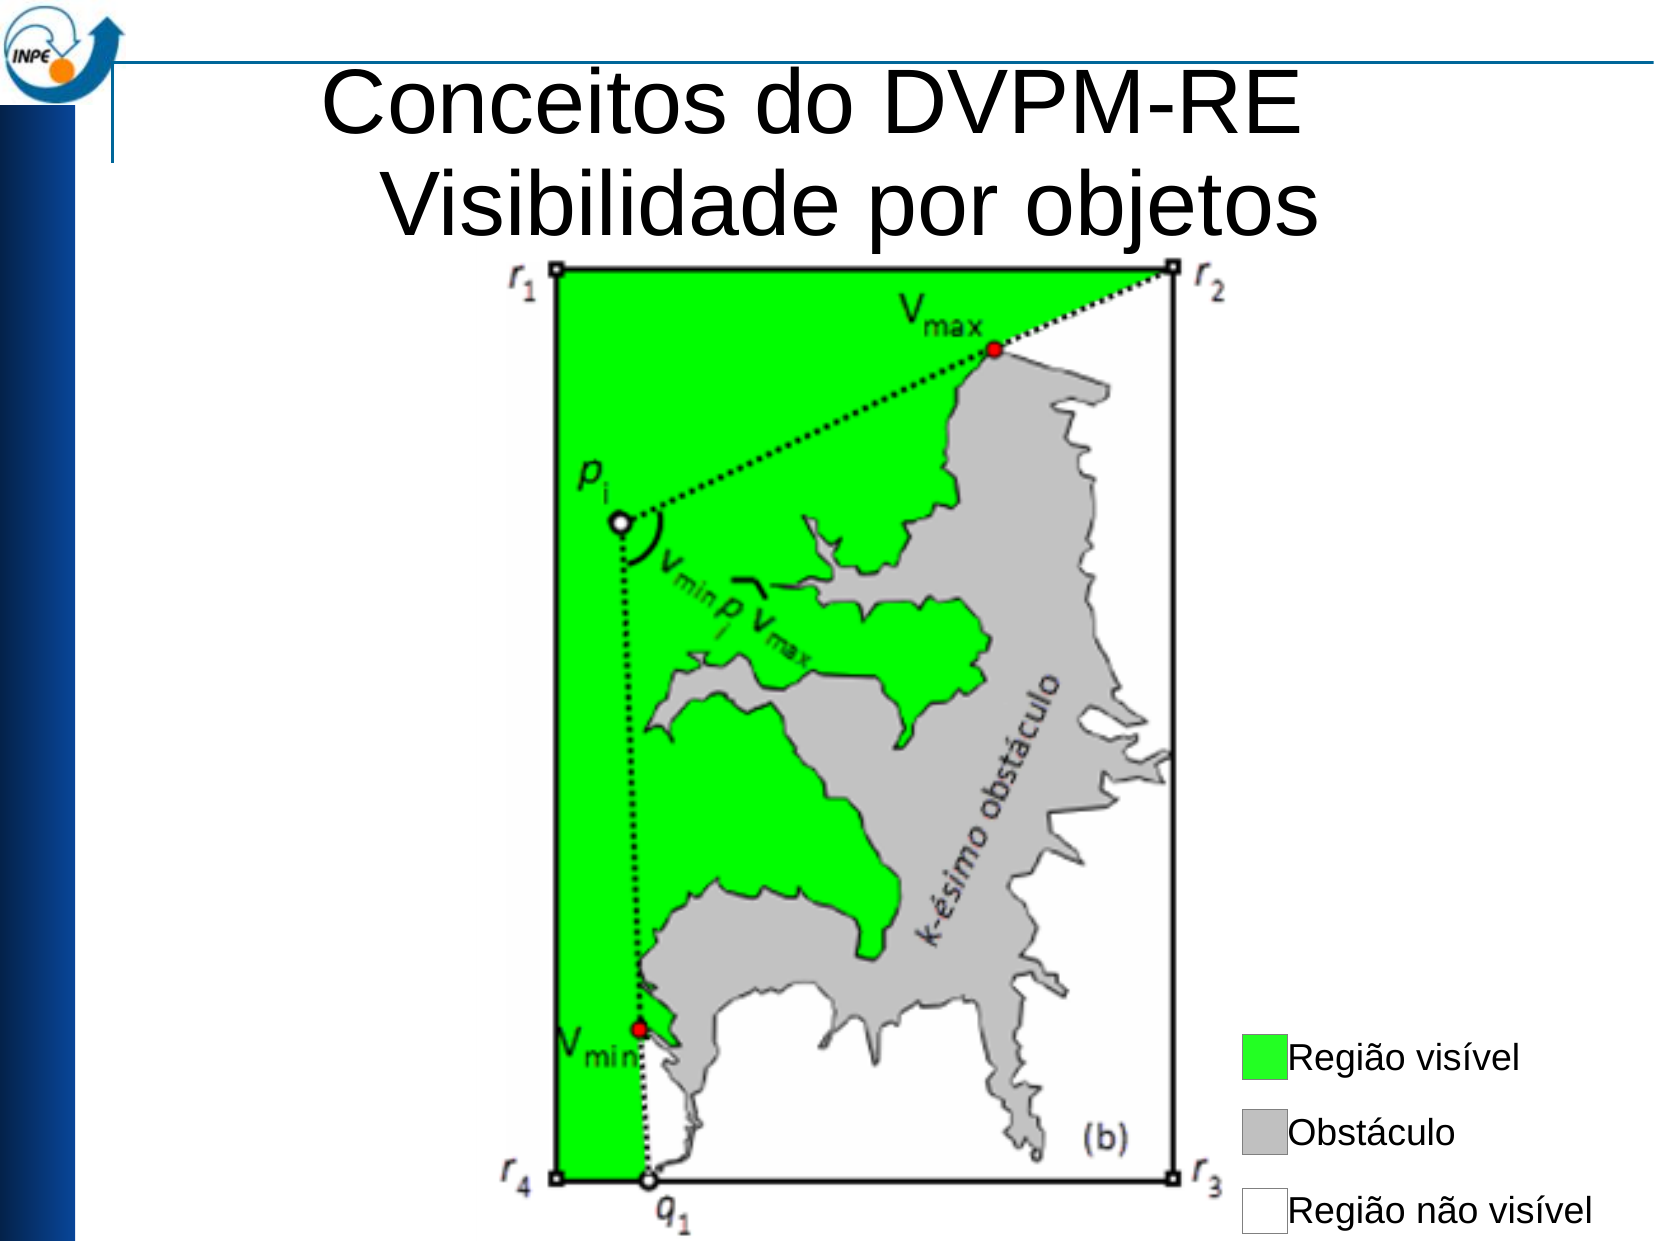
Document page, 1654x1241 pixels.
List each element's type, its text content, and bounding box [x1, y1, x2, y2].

text_box Região não visível [1242, 1188, 1288, 1234]
text_box Região visível [1242, 1034, 1288, 1080]
picture [475, 257, 1243, 1241]
text_box Obstáculo [1242, 1109, 1288, 1155]
title Conceitos do DVPM-RE Visibilidade por objetos [82, 49, 1619, 257]
picture [0, 0, 126, 105]
